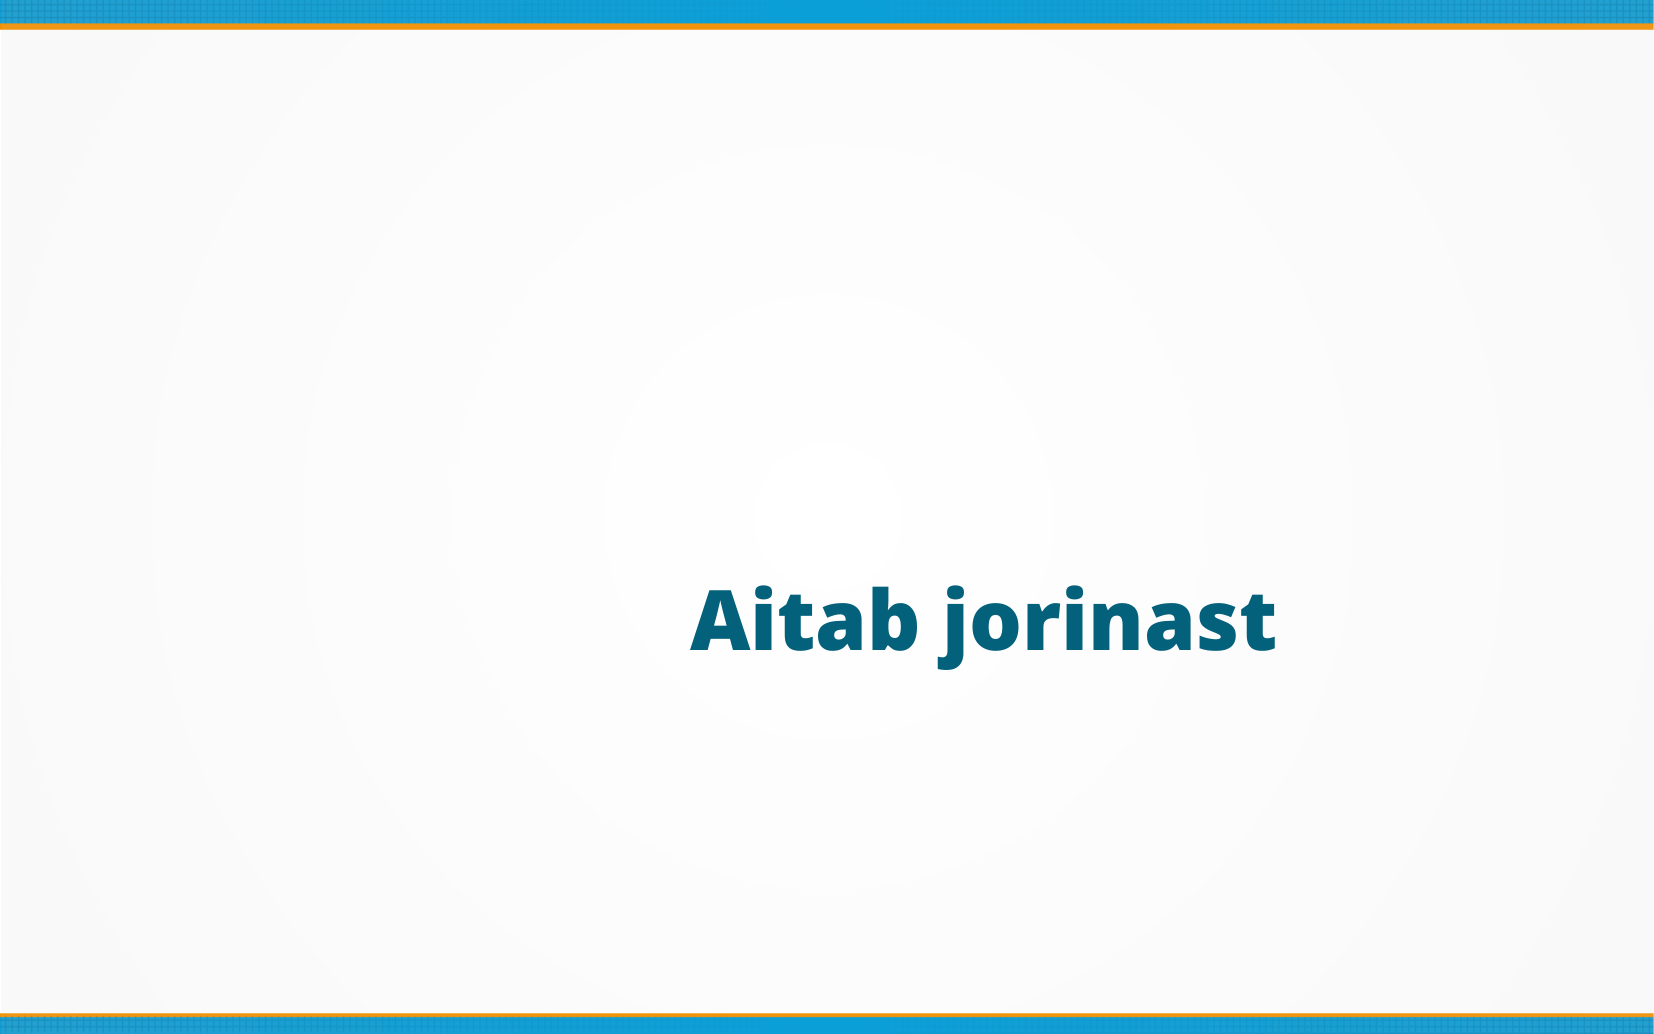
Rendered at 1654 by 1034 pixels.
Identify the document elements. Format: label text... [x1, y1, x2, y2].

picture [0, 0, 1654, 1034]
subtitle Aitab jorinast [98, 138, 1654, 1034]
